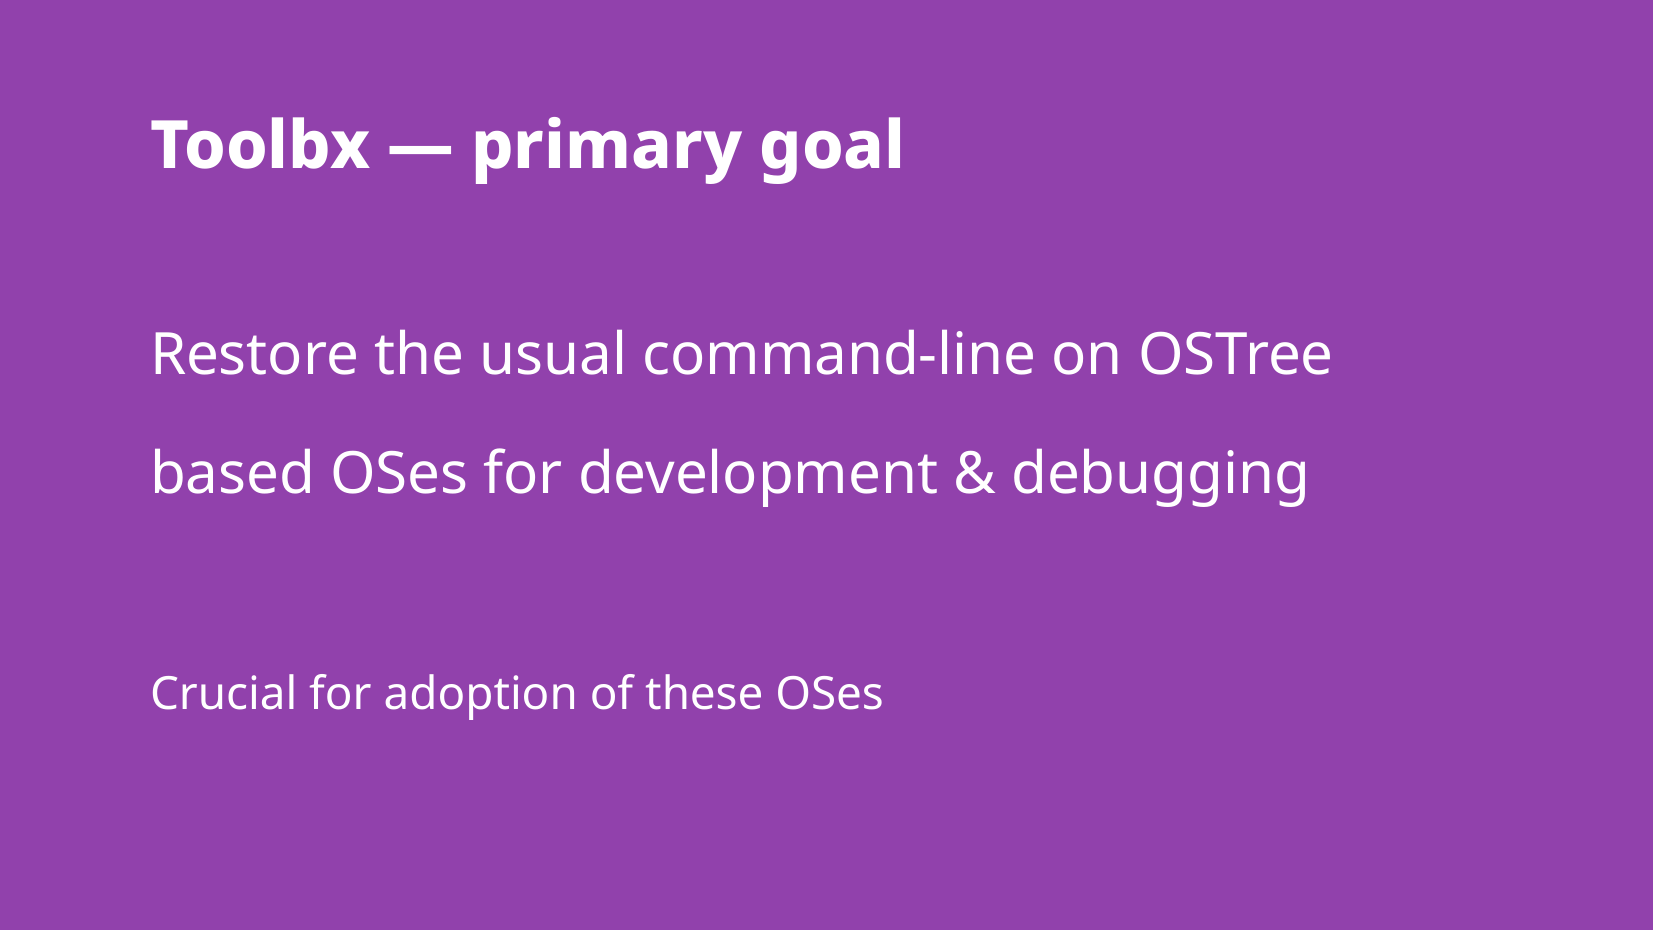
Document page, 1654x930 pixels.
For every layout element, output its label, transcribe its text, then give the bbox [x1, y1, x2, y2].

subtitle Restore the usual command-line on OSTree based OSes for development & debugging Crucial for adoption of these OSes [150, 272, 1501, 812]
title Toolbx — primary goal [150, 107, 1501, 188]
